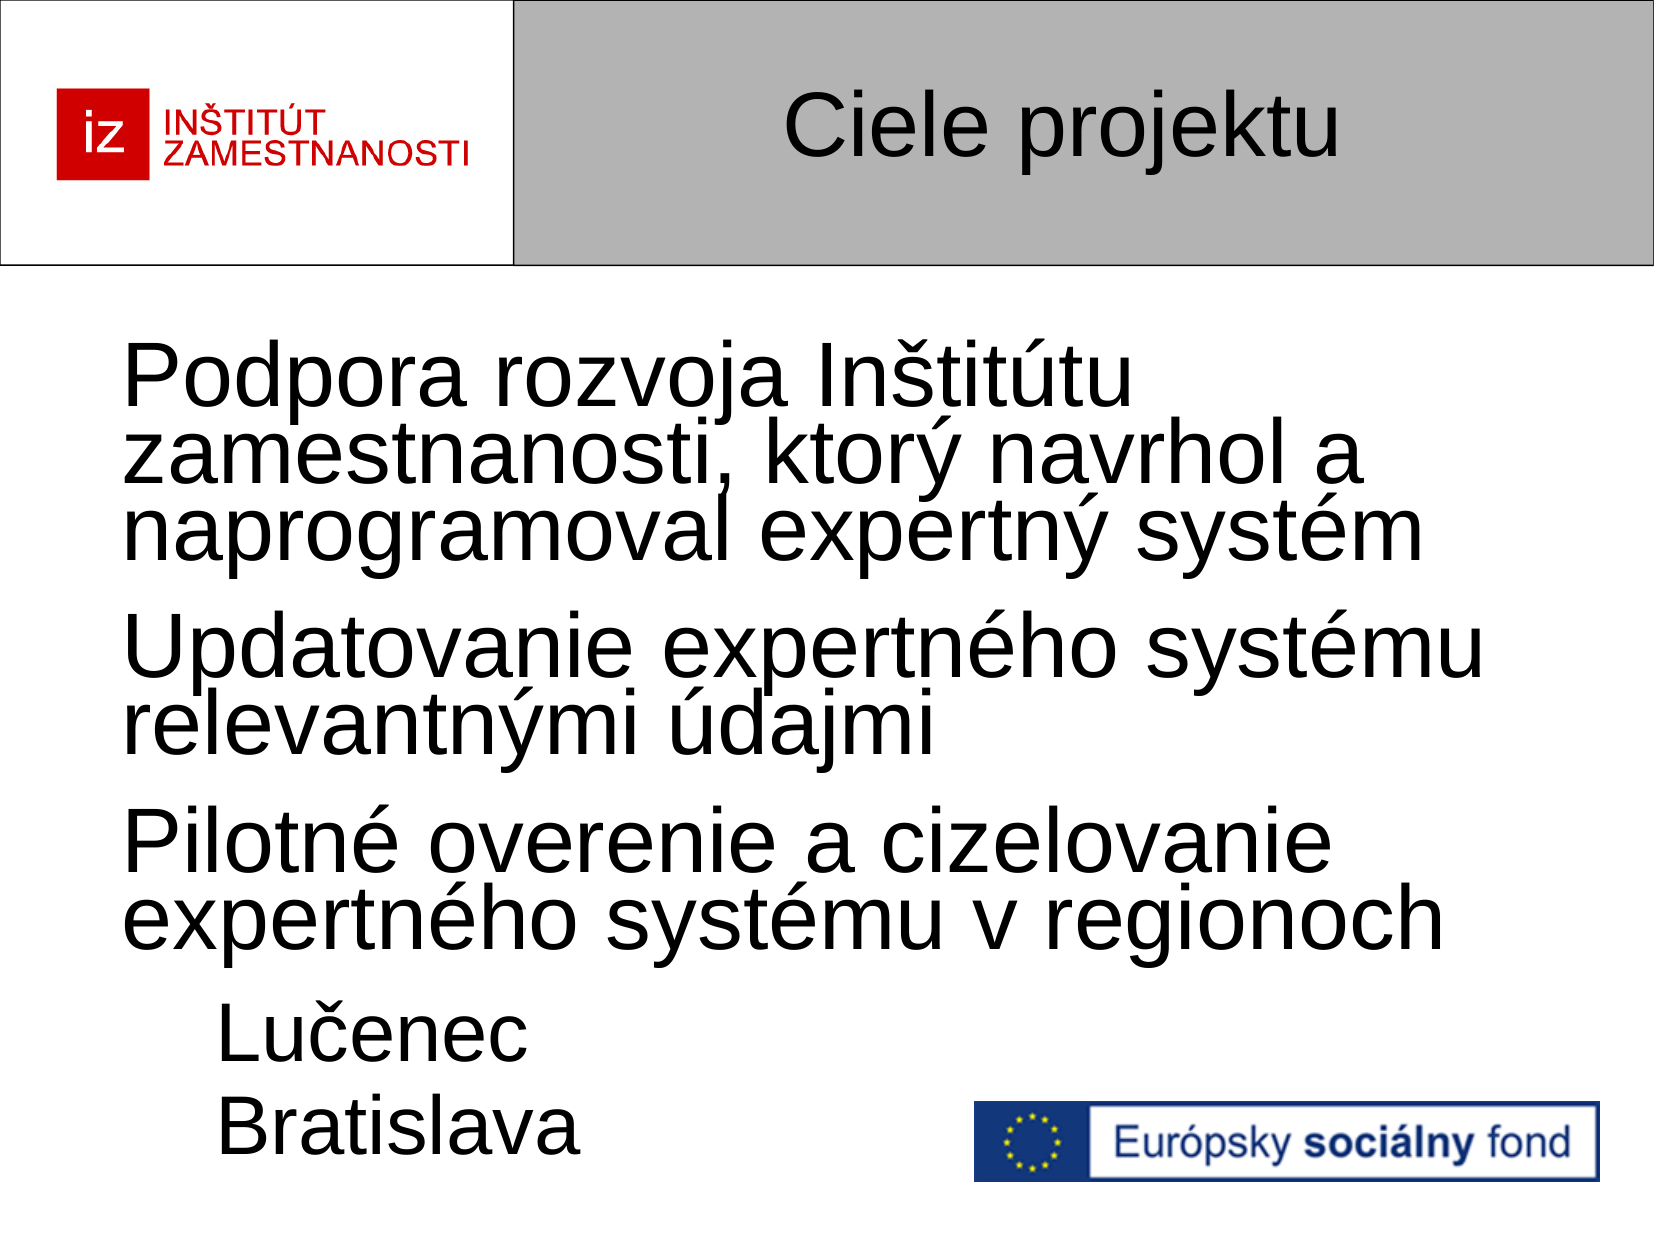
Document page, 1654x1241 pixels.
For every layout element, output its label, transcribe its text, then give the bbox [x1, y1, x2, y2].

picture [5, 8, 512, 256]
list Podpora rozvoja Inštitútu zamestnanosti, ktorý navrhol a naprogramoval expertný systém Updatovanie expertného systému relevantnými údajmi Pilotné overenie a cizelovanie expertného systému v regionoch Lučenec Bratislava [121, 344, 1533, 1219]
picture [1533, 1101, 1600, 1182]
title Ciele projektu [560, 37, 1565, 229]
